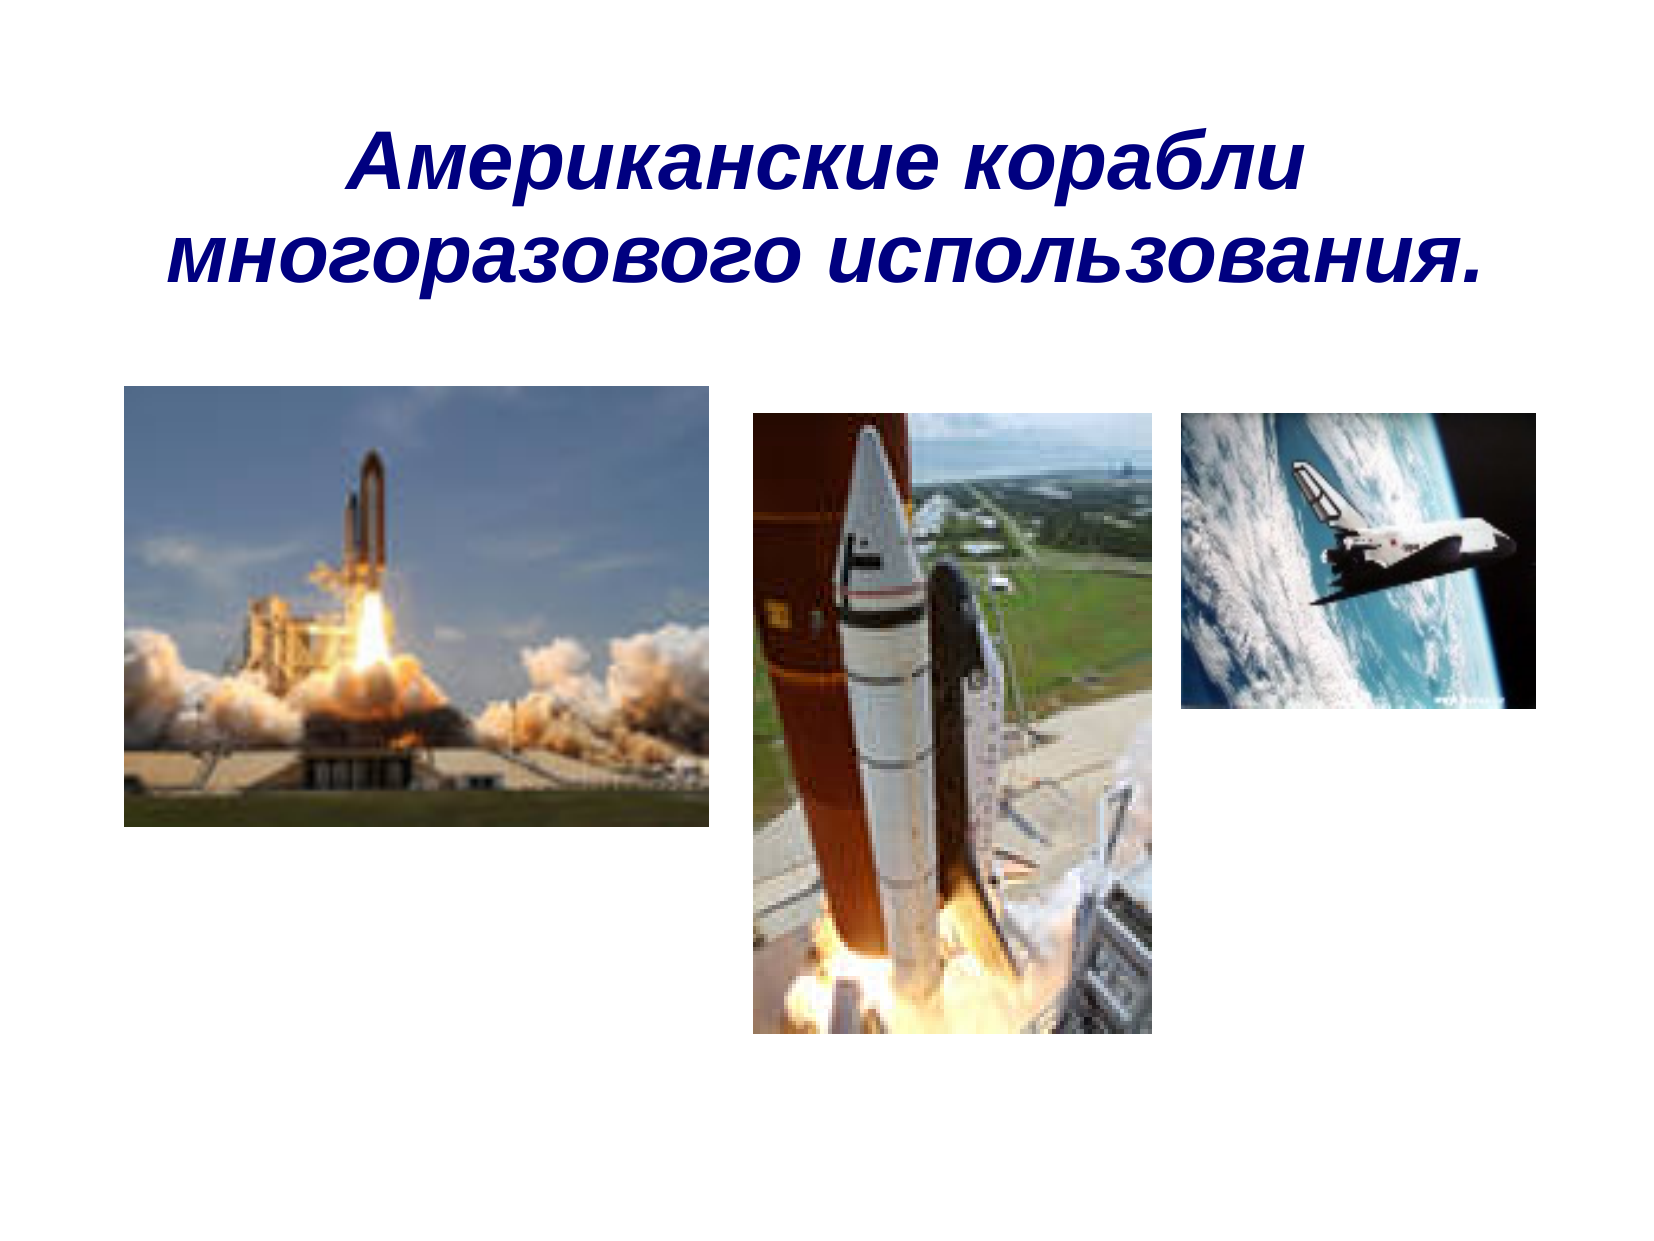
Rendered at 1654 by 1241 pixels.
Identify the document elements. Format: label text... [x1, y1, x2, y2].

picture [124, 386, 709, 827]
picture [1181, 413, 1536, 709]
picture [753, 413, 1152, 1034]
subtitle Американские корабли многоразового использования. [82, 56, 1571, 1102]
